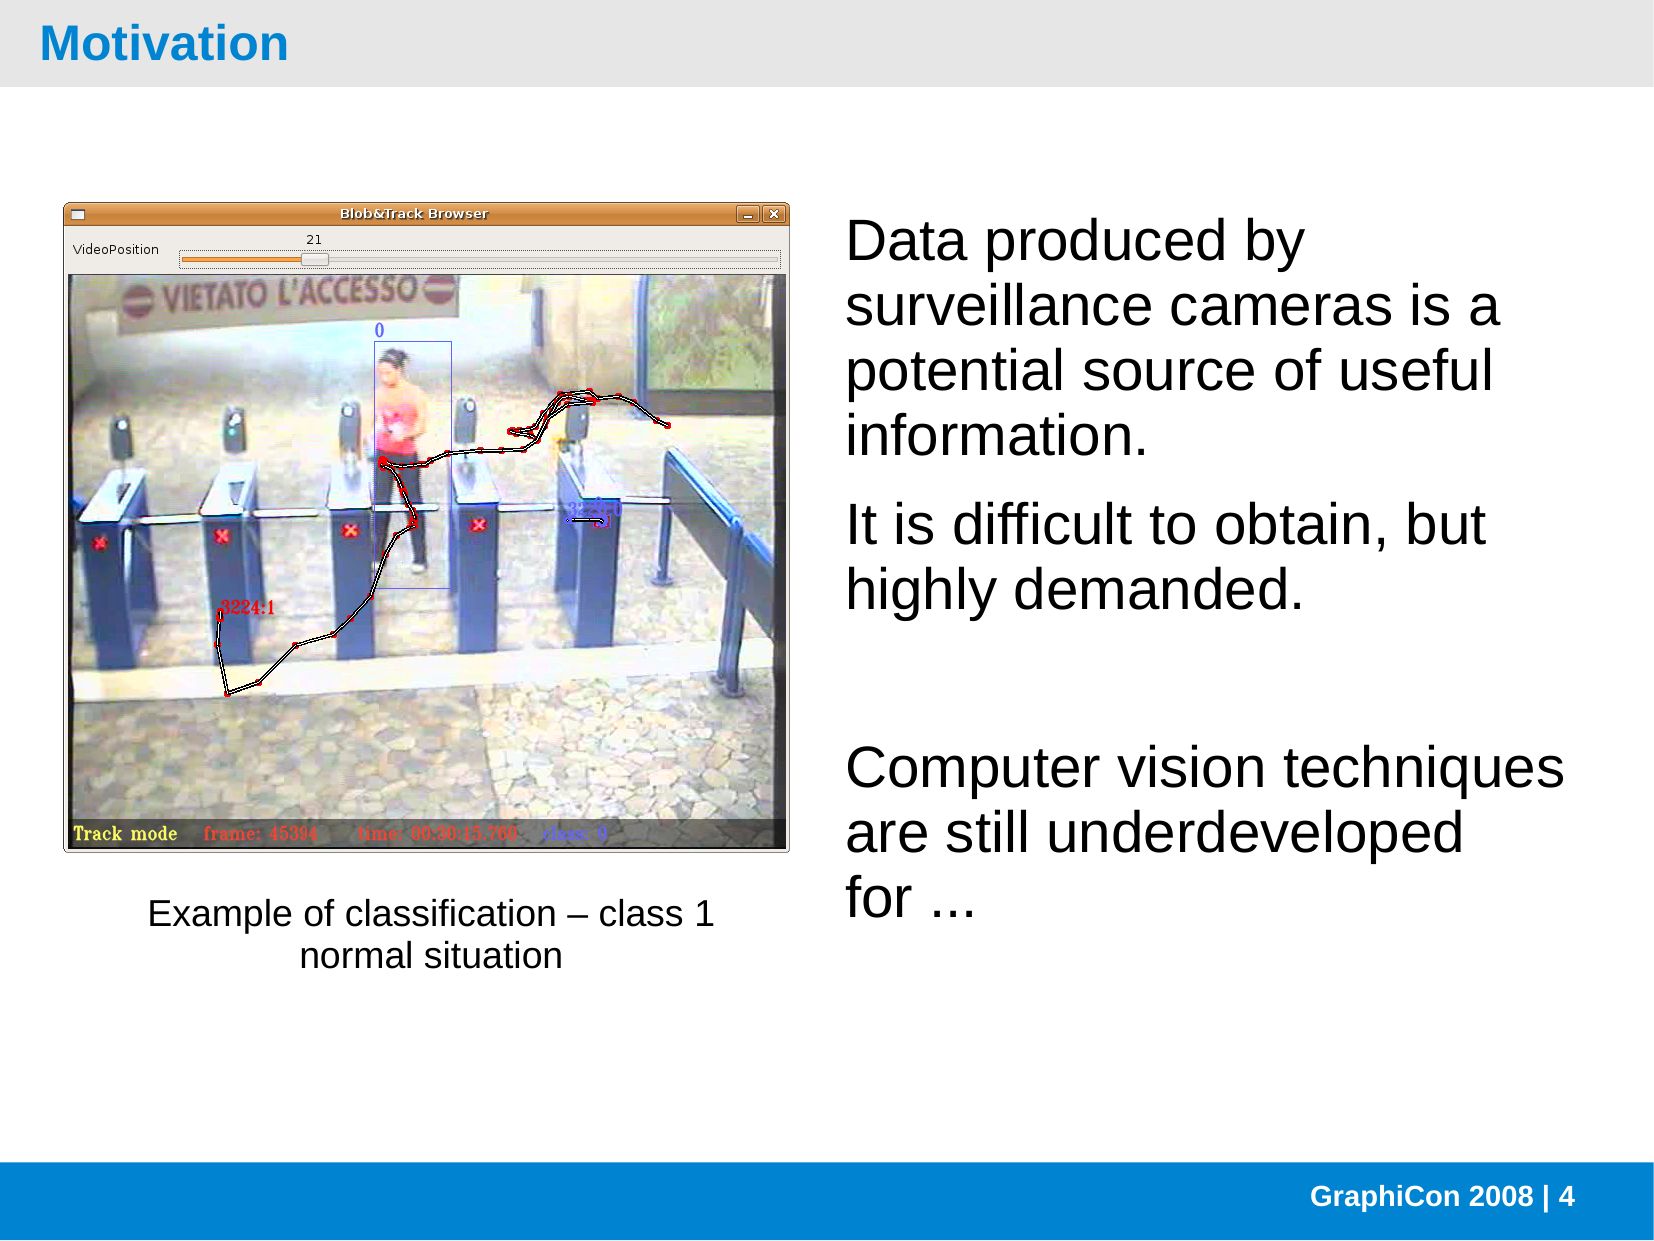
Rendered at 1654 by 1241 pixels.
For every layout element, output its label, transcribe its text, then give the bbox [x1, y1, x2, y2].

text_box Example of classification – class 1 normal situation [75, 884, 788, 993]
list Data produced by surveillance cameras is a potential source of useful information. It is difficult to obtain, but highly demanded. Computer vision techniques are still underdeveloped for ... [845, 207, 1572, 1027]
picture [63, 202, 790, 853]
title Motivation [39, 5, 1615, 81]
